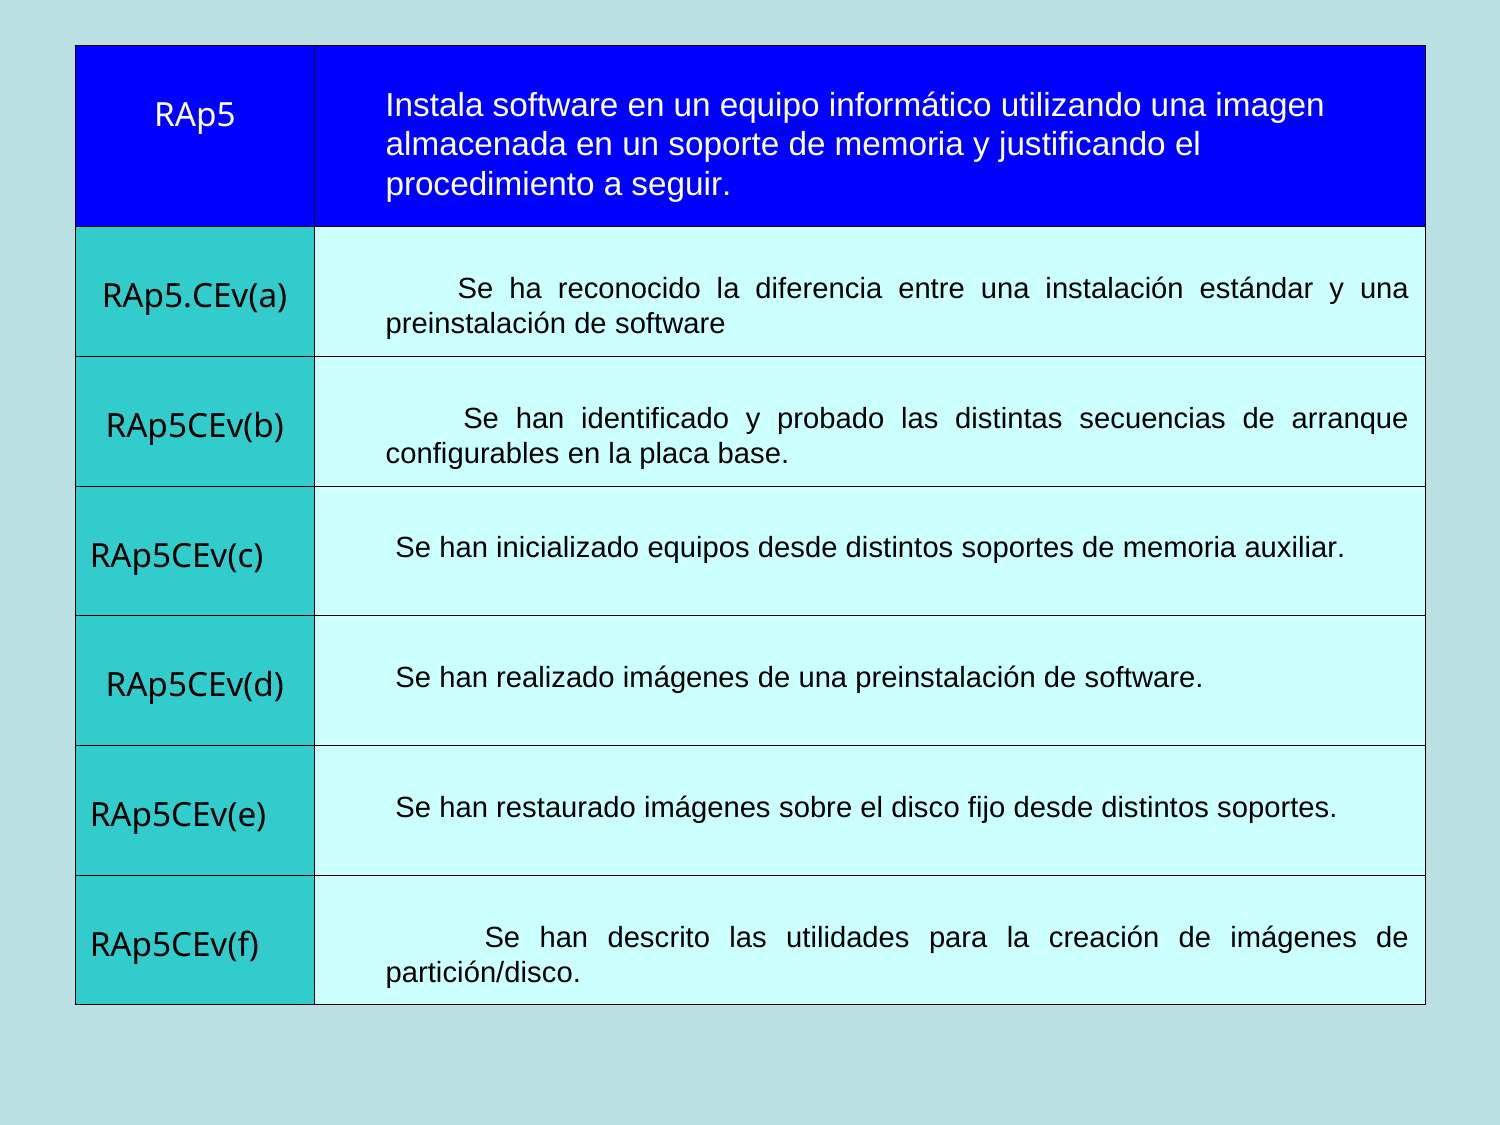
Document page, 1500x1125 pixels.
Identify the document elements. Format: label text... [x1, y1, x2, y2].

table_cell RAp5CEv(c) [76, 487, 314, 615]
table_cell RAp5CEv(e) [76, 746, 314, 875]
table_cell Se han identificado y probado las distintas secuencias de arranque configurables en la placa base. [315, 357, 1425, 486]
table_cell Se han inicializado equipos desde distintos soportes de memoria auxiliar. [315, 487, 1425, 615]
table_cell RAp5CEv(b) [76, 357, 314, 486]
table_cell Se han descrito las utilidades para la creación de imágenes de partición/disco. [315, 876, 1425, 1004]
table_cell RAp5CEv(f) [76, 876, 314, 1004]
table_header RAp5 [76, 46, 314, 226]
table_header Instala software en un equipo informático utilizando una imagen almacenada en un soporte de memoria y justificando el procedimiento a seguir. [315, 46, 1425, 226]
table_cell Se ha reconocido la diferencia entre una instalación estándar y una preinstalación de software [315, 227, 1425, 356]
table_cell Se han restaurado imágenes sobre el disco fijo desde distintos soportes. [315, 746, 1425, 875]
table_cell Se han realizado imágenes de una preinstalación de software. [315, 616, 1425, 745]
table_cell RAp5.CEv(a) [76, 227, 314, 356]
table_cell RAp5CEv(d) [76, 616, 314, 745]
